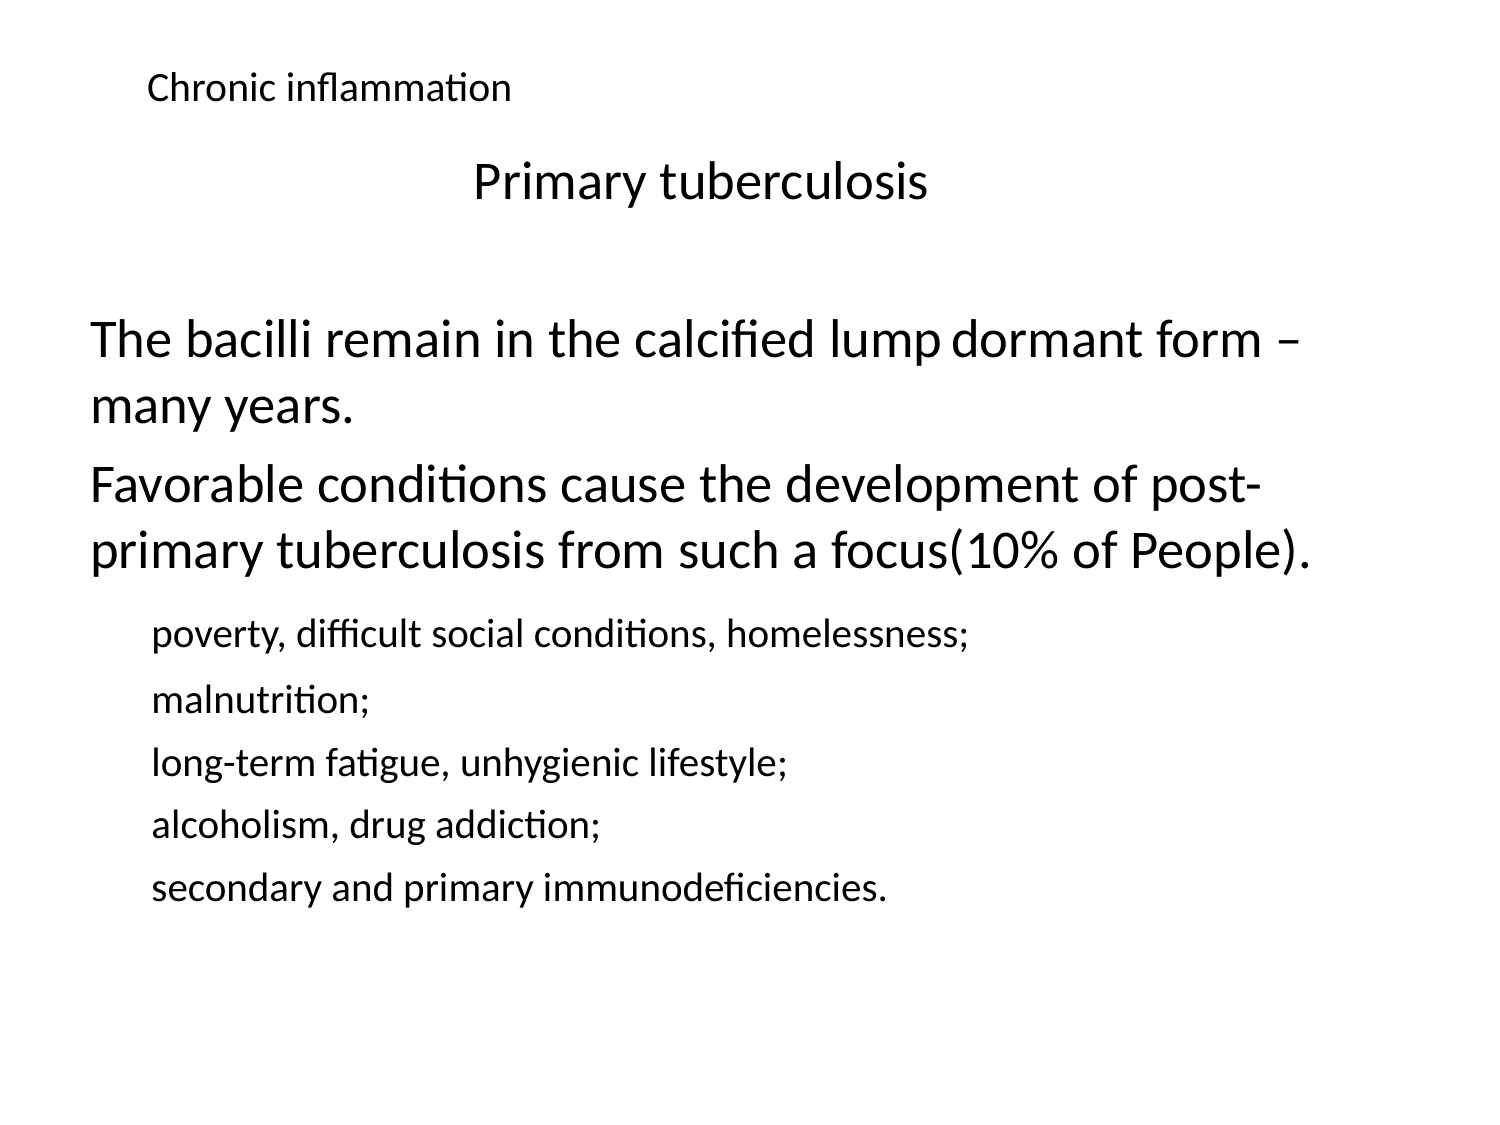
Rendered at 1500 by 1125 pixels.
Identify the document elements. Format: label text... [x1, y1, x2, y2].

list Primary tuberculosis The bacilli remain in the calcified lump dormant form – many years. Favorable conditions cause the development of post-primary tuberculosis from such a focus(10% of People). poverty, difficult social conditions, homelessness; malnutrition; long-term fatigue, unhygienic lifestyle; alcoholism, drug addiction; secondary and primary immunodeficiencies. [75, 137, 1426, 1005]
title Chronic inflammation [75, 45, 585, 126]
